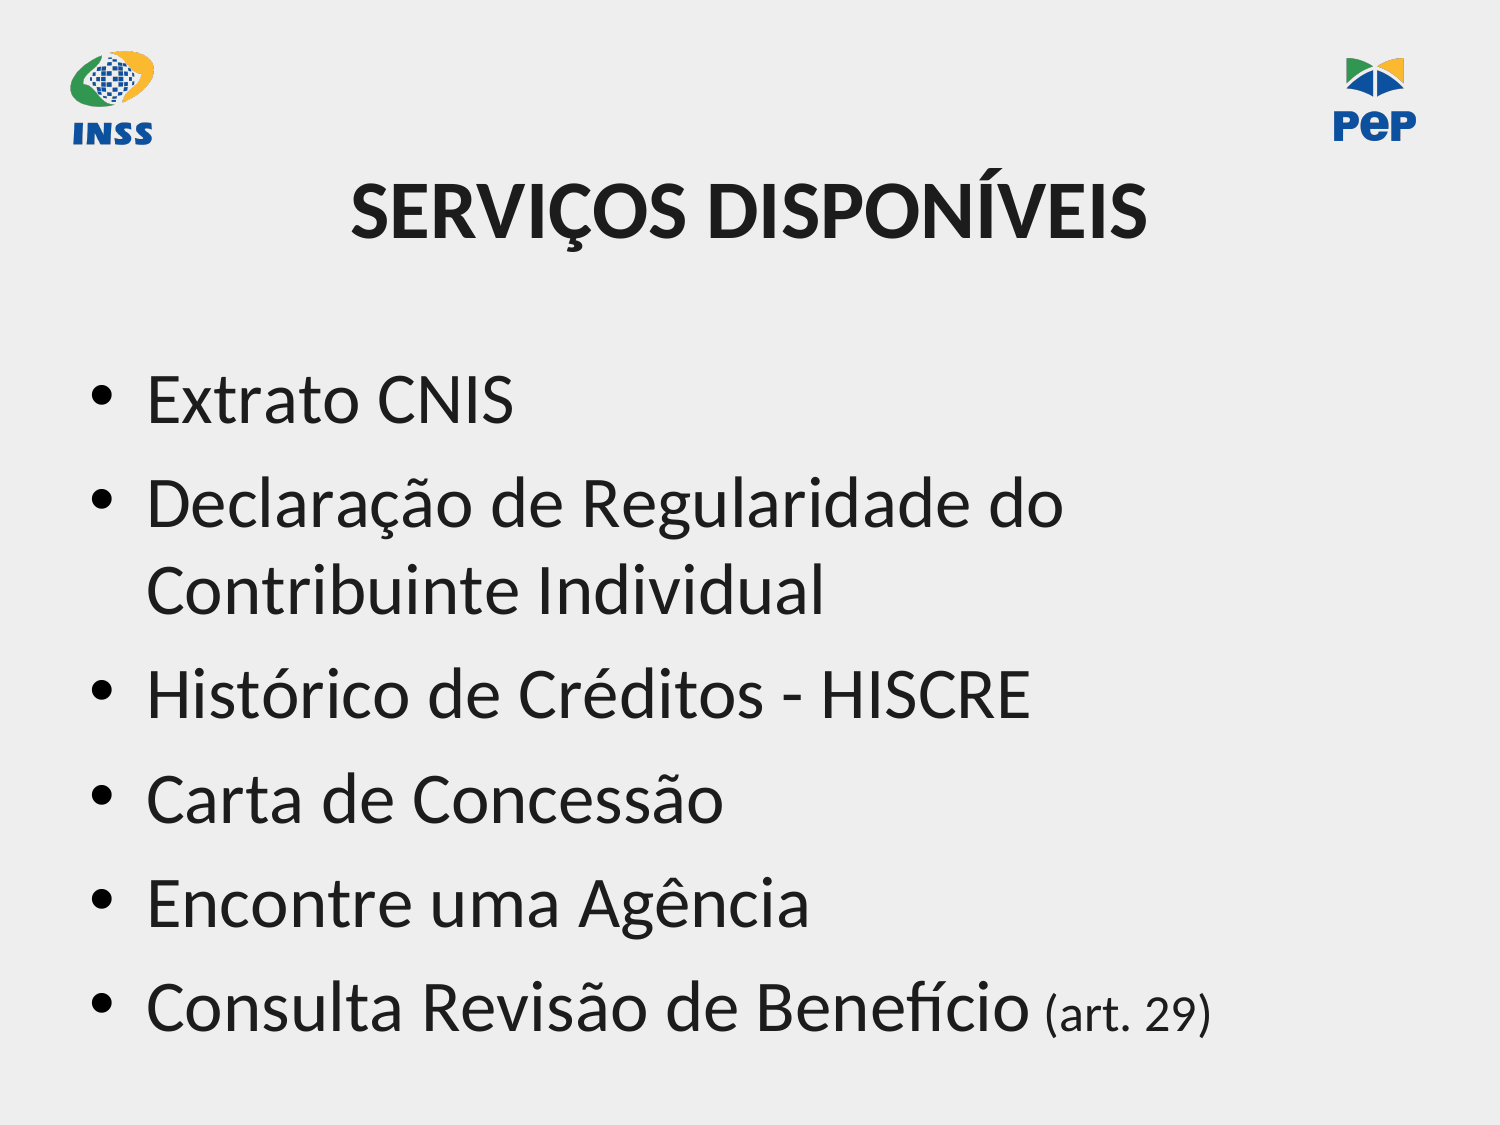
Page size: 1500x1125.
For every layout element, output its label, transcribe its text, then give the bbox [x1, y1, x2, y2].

picture [1334, 58, 1416, 141]
title SERVIÇOS DISPONÍVEIS [75, 157, 1426, 254]
list Extrato CNIS Declaração de Regularidade do Contribuinte Individual Histórico de Créditos - HISCRE Carta de Concessão Encontre uma Agência Consulta Revisão de Benefício (art. 29) [75, 342, 1426, 1052]
picture [70, 51, 154, 145]
